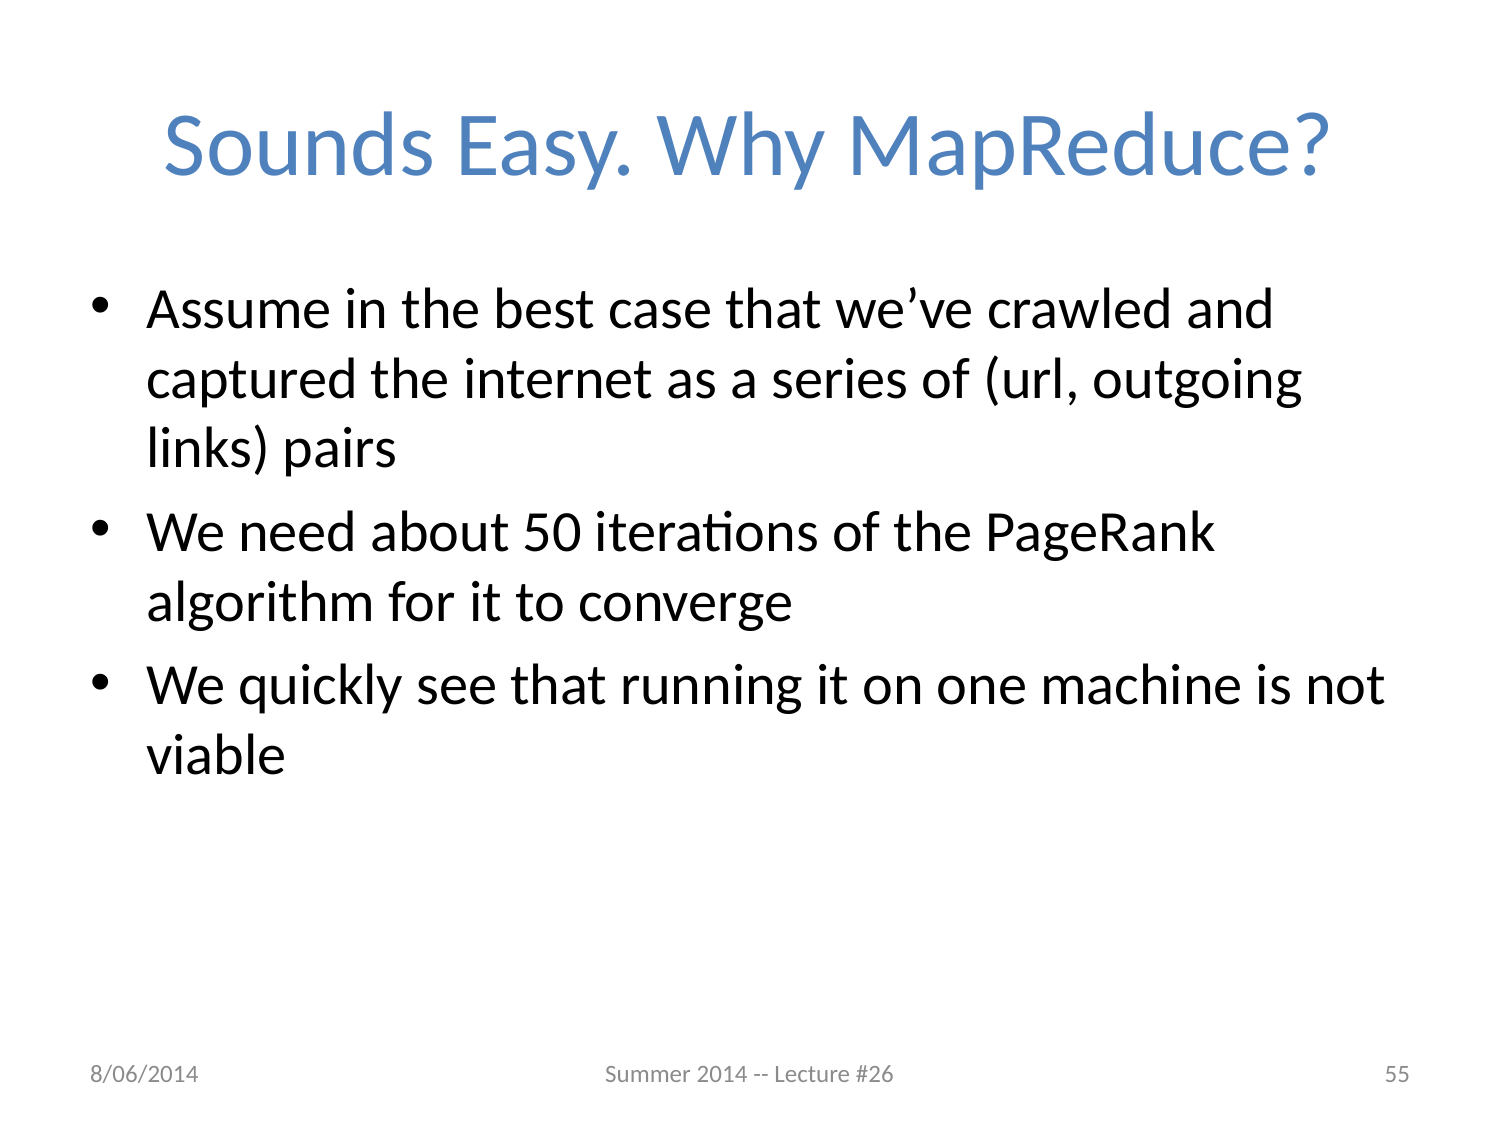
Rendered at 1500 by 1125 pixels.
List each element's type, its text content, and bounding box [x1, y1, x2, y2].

list Assume in the best case that we’ve crawled and captured the internet as a series of (url, outgoing links) pairs We need about 50 iterations of the PageRank algorithm for it to converge We quickly see that running it on one machine is not viable [75, 262, 1425, 1005]
title Sounds Easy. Why MapReduce? [75, 45, 1425, 233]
slide_number <number> [1074, 1042, 1425, 1103]
slide_number 8/06/2014 [75, 1042, 425, 1103]
footer Summer 2014 -- Lecture #26 [512, 1042, 988, 1103]
